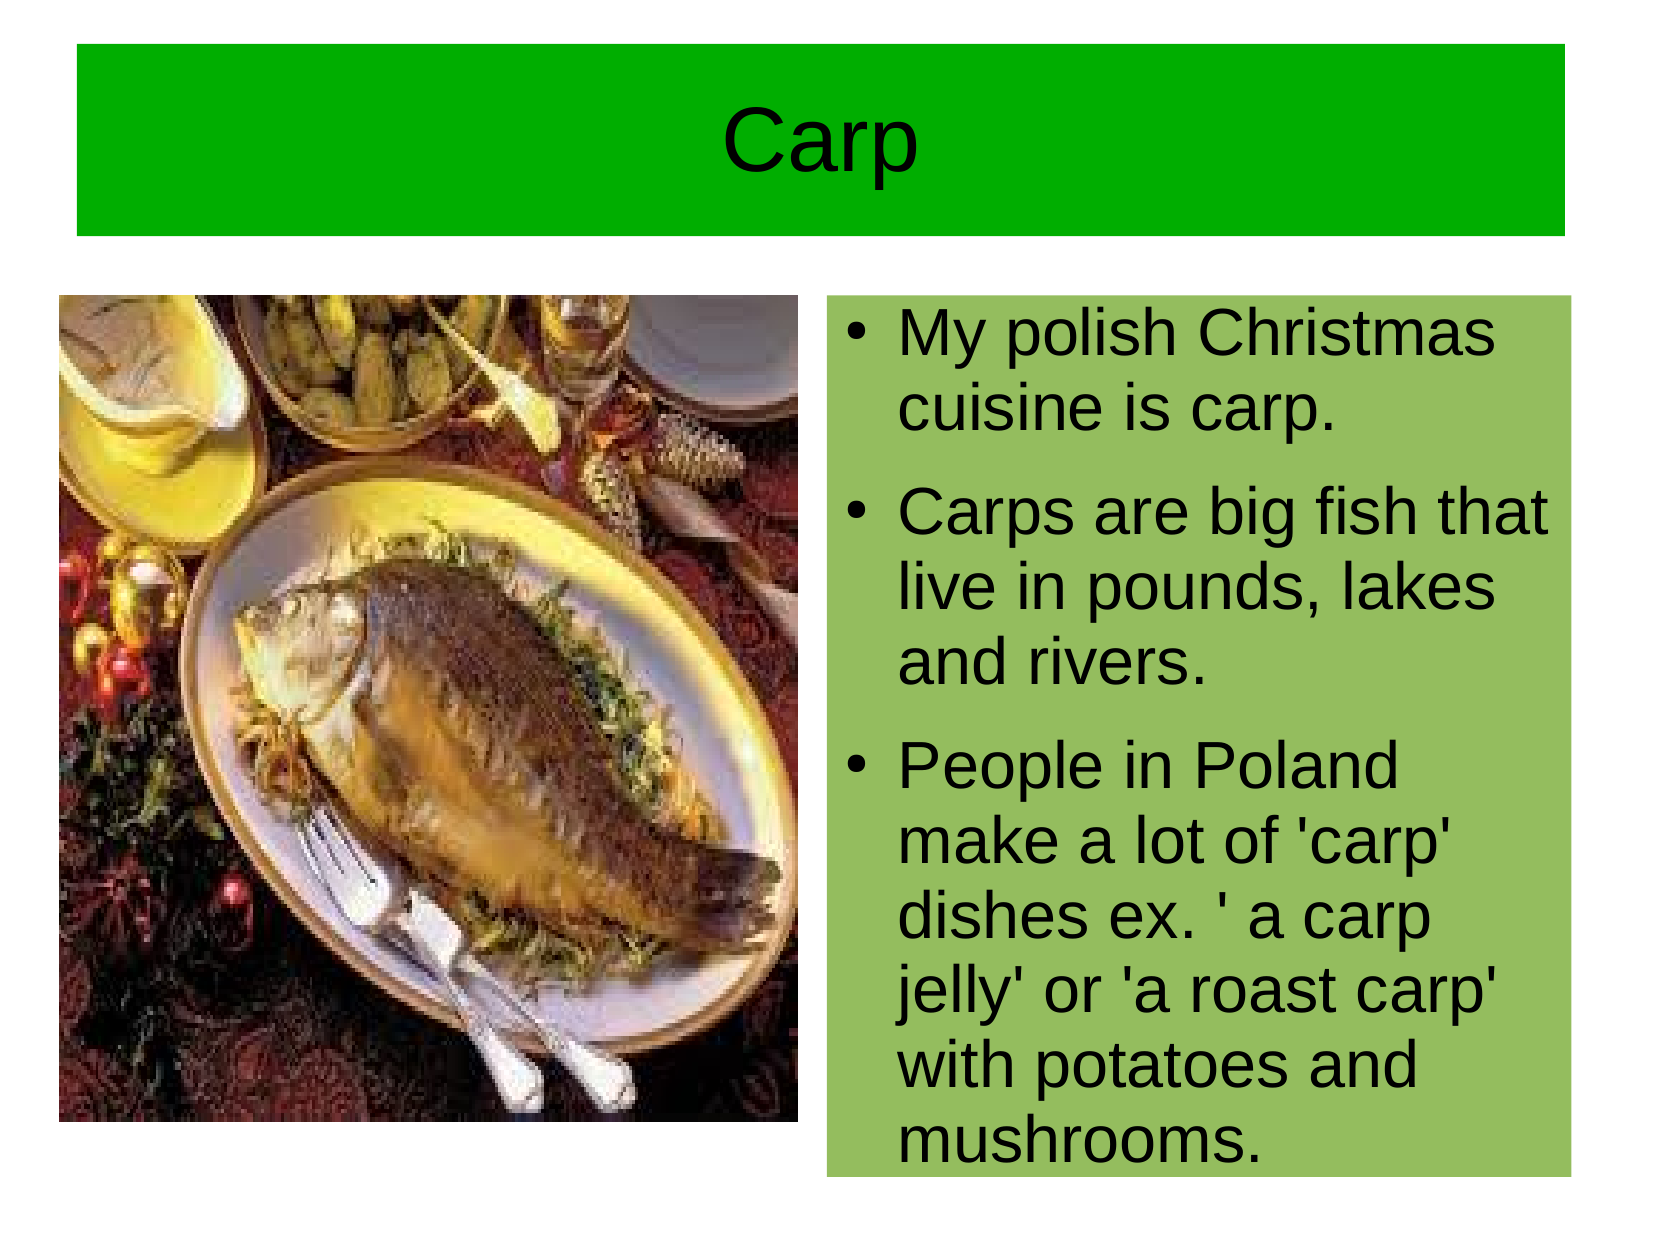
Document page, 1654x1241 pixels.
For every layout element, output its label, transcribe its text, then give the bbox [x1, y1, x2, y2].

list My polish Christmas cuisine is carp. Carps are big fish that live in pounds, lakes and rivers. People in Poland make a lot of 'carp' dishes ex. ' a carp jelly' or 'a roast carp' with potatoes and mushrooms. [826, 295, 1572, 1171]
picture [59, 295, 798, 1123]
title Carp [76, 43, 1565, 237]
